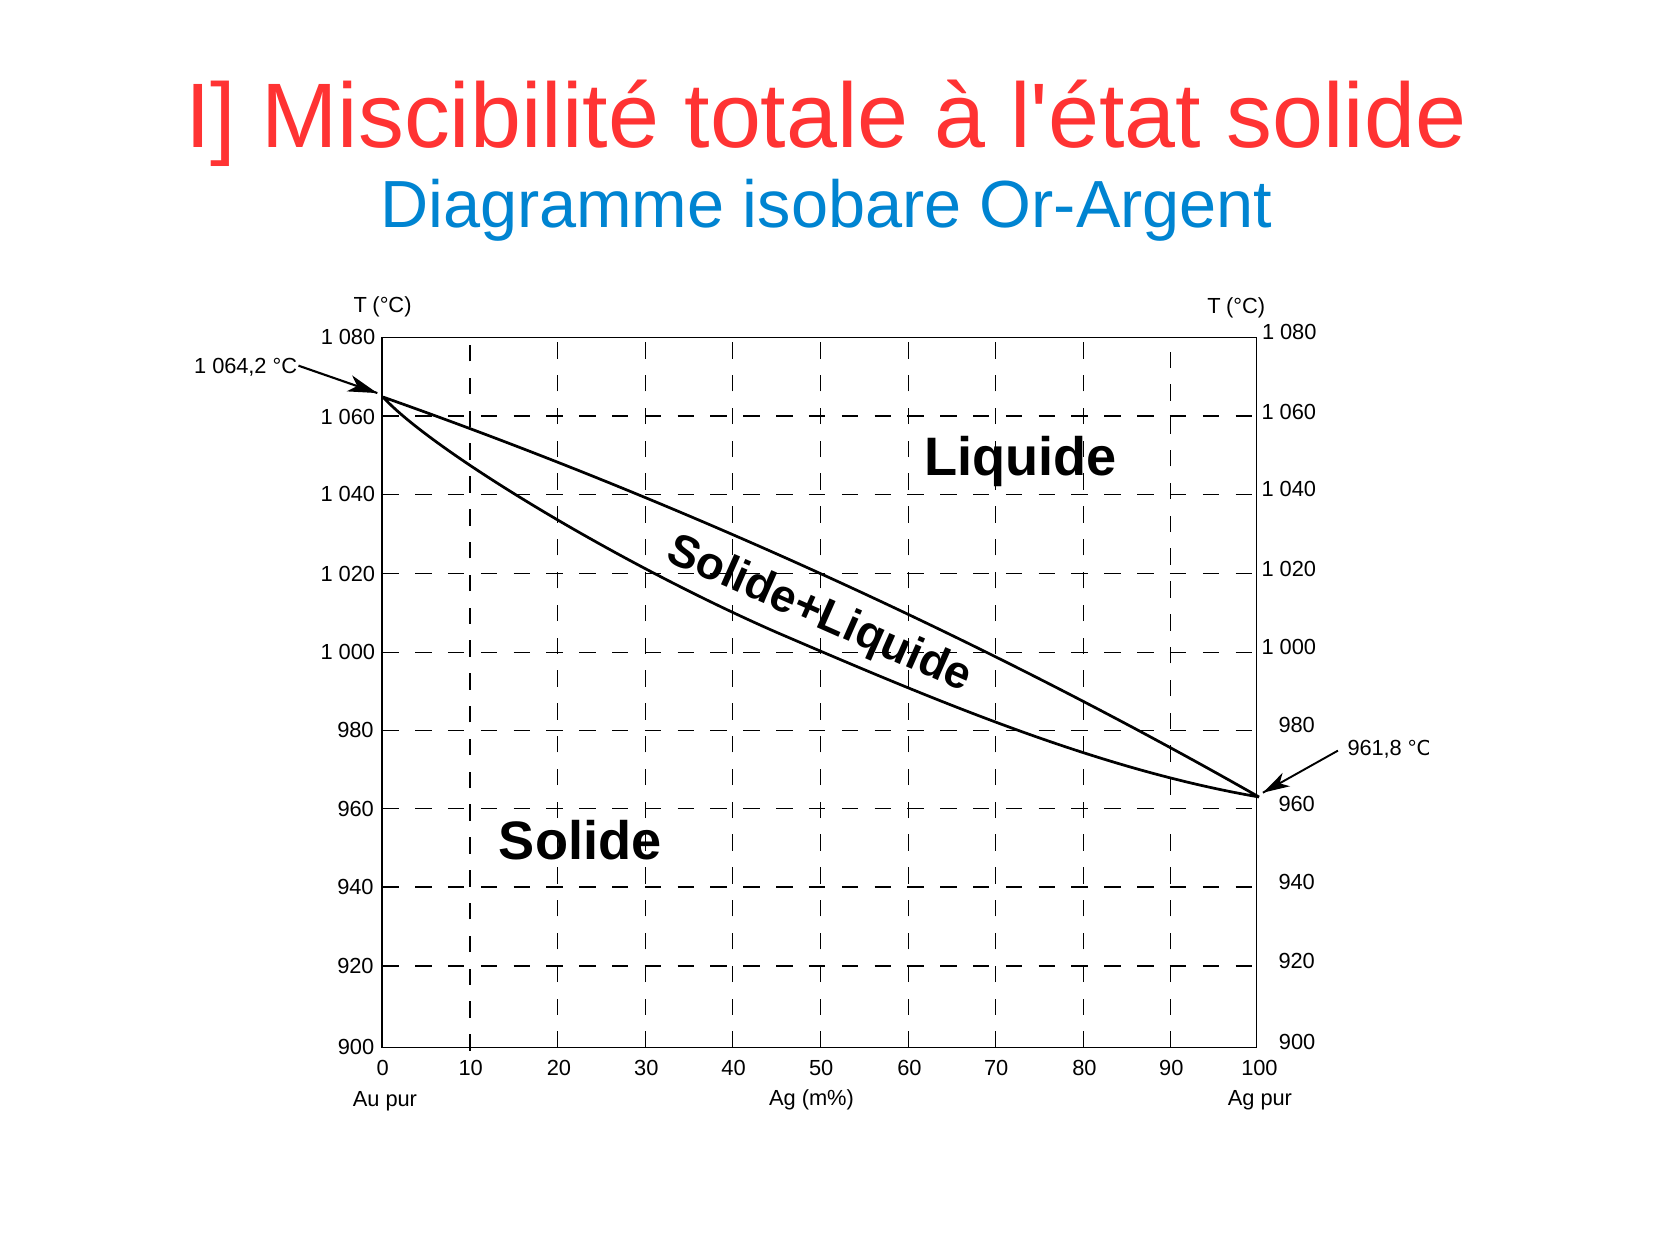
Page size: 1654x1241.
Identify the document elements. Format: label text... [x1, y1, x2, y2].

text_box Liquide [909, 419, 1252, 497]
text_box Solide [484, 803, 827, 880]
title I] Miscibilité totale à l'état solide Diagramme isobare Or-Argent [82, 49, 1571, 257]
picture [192, 291, 1429, 1111]
text_box Solide+Liquide [639, 509, 1060, 752]
